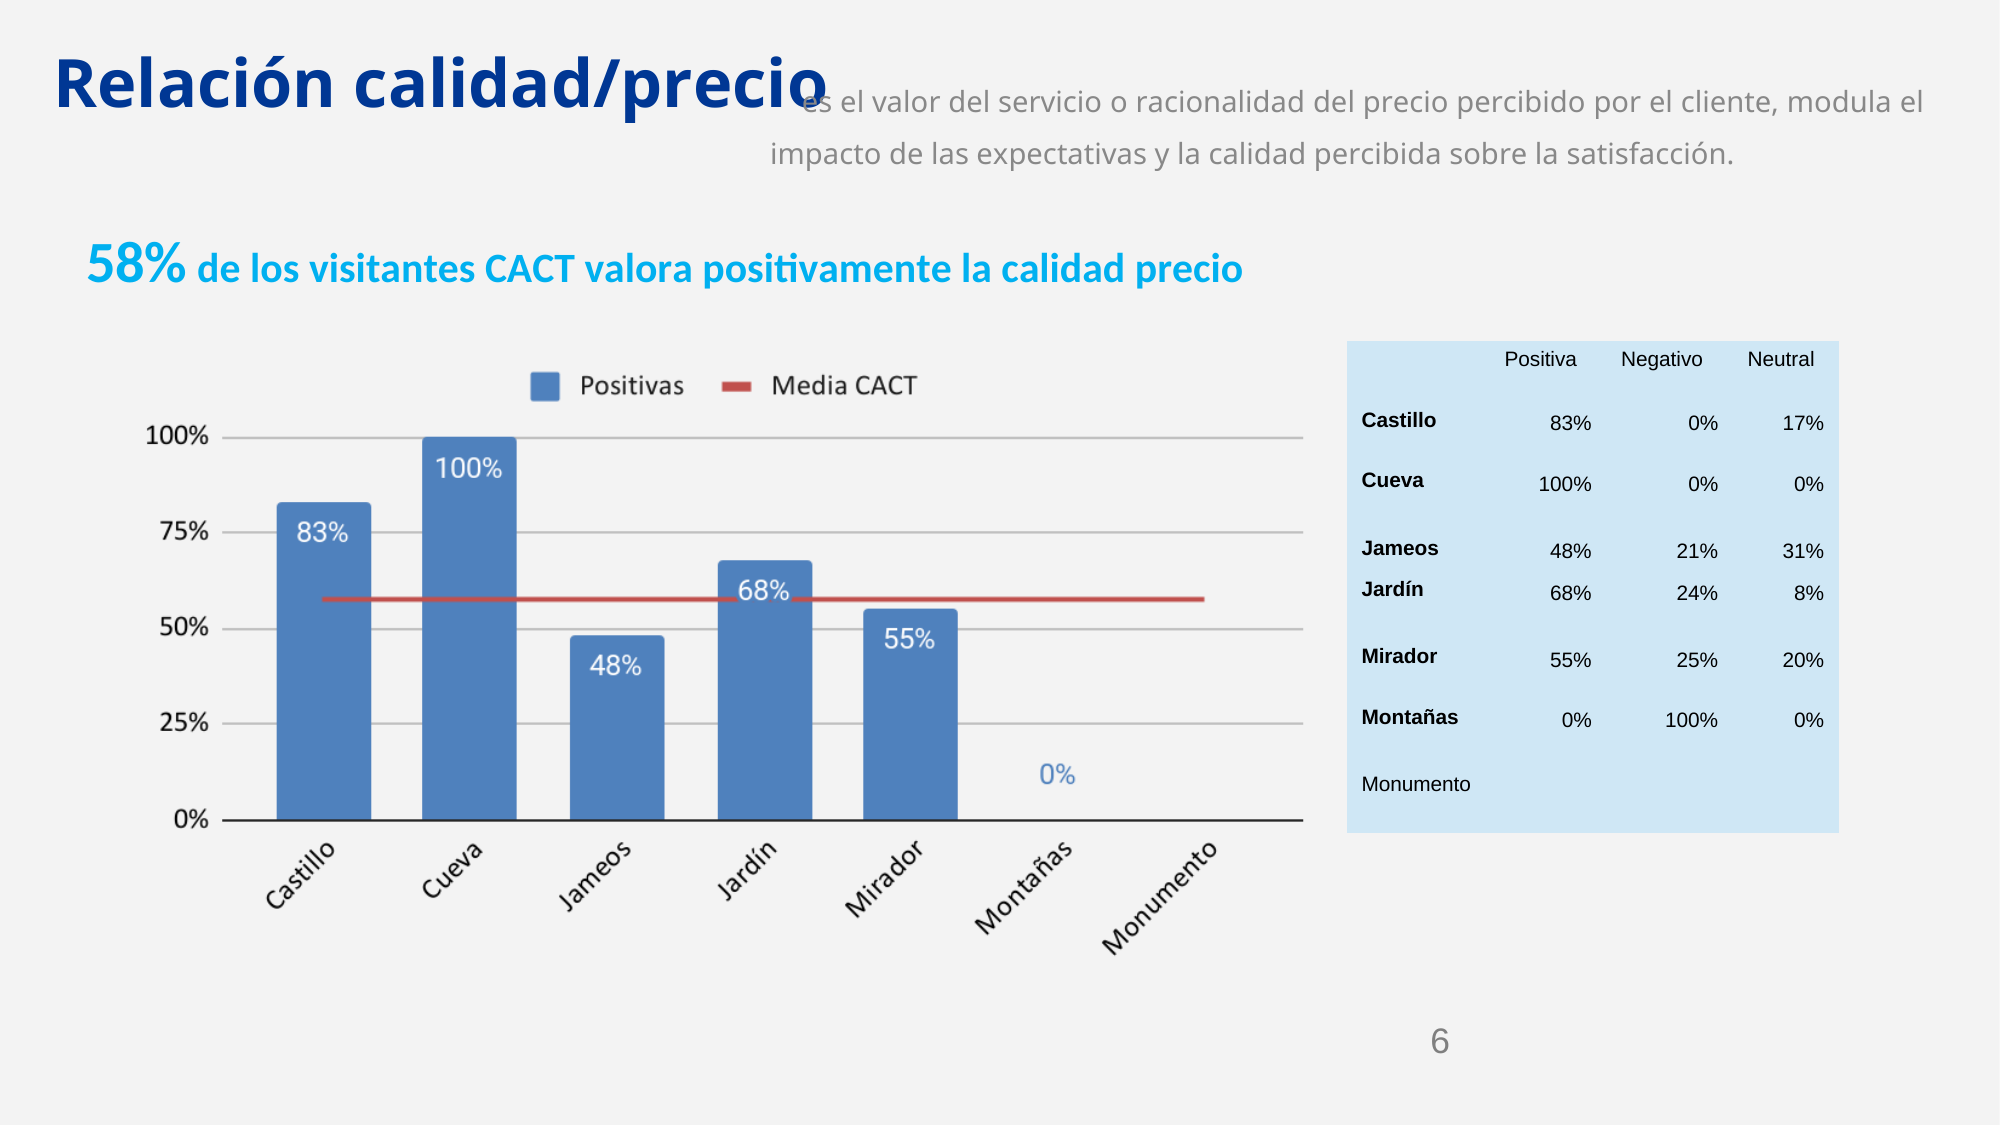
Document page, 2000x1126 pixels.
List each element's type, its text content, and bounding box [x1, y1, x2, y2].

table_header Neutral [1733, 341, 1839, 401]
table_header Positiva [1490, 341, 1606, 401]
table_cell 55% [1490, 638, 1606, 698]
table_cell 24% [1606, 570, 1733, 638]
table_cell Jardín [1347, 570, 1490, 638]
table_cell 68% [1490, 570, 1606, 638]
table_cell Cueva [1347, 462, 1490, 529]
table_cell 17% [1733, 401, 1839, 462]
table_cell Mirador [1347, 638, 1490, 698]
table_cell 100% [1606, 698, 1733, 765]
table_cell [1606, 765, 1733, 833]
table_cell 0% [1733, 698, 1839, 765]
table_cell [1490, 765, 1606, 833]
table_cell [1733, 765, 1839, 833]
text_box es el valor del servicio o racionalidad del precio percibido por el cliente, modula el impacto de las expectativas y la calidad percibida sobre la satisfacción. [742, 35, 1965, 289]
table_cell 31% [1733, 529, 1839, 570]
table_cell 21% [1606, 529, 1733, 570]
table_cell 0% [1606, 462, 1733, 529]
table_cell 48% [1490, 529, 1606, 570]
text_box <número> [1412, 1008, 1880, 1069]
table_cell 0% [1733, 462, 1839, 529]
table_cell 83% [1490, 401, 1606, 462]
text_box Relación calidad/precio [53, 0, 1928, 121]
picture [112, 340, 1336, 985]
text_box 58% de los visitantes CACT valora positivamente la calidad precio [71, 199, 1377, 289]
table_cell 100% [1490, 462, 1606, 529]
table_cell Montañas [1347, 698, 1490, 765]
table_header [1347, 341, 1490, 401]
table_cell Jameos [1347, 529, 1490, 570]
table_header Negativo [1606, 341, 1733, 401]
table_cell Monumento [1347, 765, 1490, 833]
table_cell Castillo [1347, 401, 1490, 462]
table_cell 0% [1606, 401, 1733, 462]
table_cell 25% [1606, 638, 1733, 698]
table_cell 20% [1733, 638, 1839, 698]
table_cell 0% [1490, 698, 1606, 765]
table_cell 8% [1733, 570, 1839, 638]
